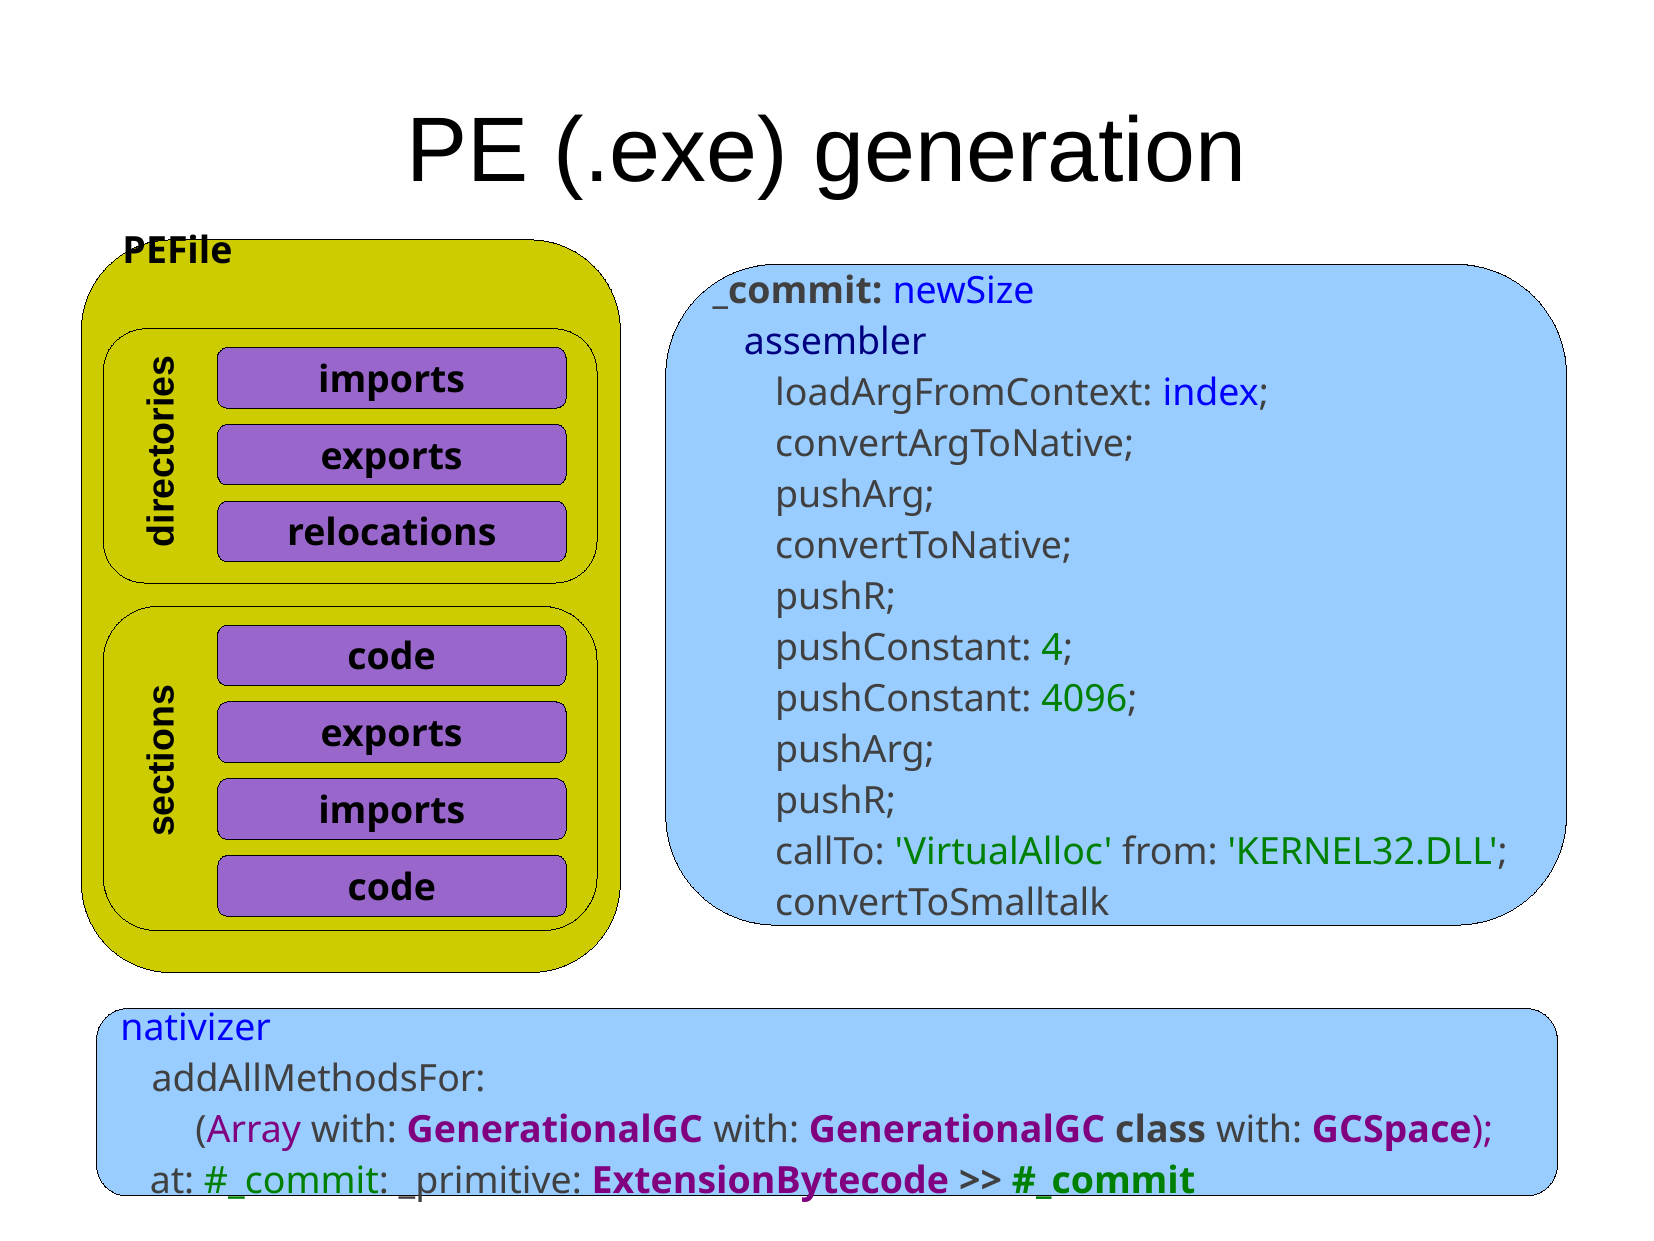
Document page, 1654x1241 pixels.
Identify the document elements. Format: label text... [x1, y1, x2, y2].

text_box exports [217, 424, 567, 485]
text_box code [217, 855, 567, 917]
text_box PE (.exe) generation [143, 91, 1511, 209]
text_box directories [132, 340, 189, 563]
text_box nativizer addAllMethodsFor: (Array with: GenerationalGC with: GenerationalGC class with: GCSpace); at: #_commit: _primitive: ExtensionBytecode >> #_commit [96, 1008, 1558, 1196]
text_box imports [217, 778, 567, 840]
text_box _commit: newSize assembler loadArgFromContext: index; convertArgToNative; pushArg; convertToNative; pushR; pushConstant: 4; pushConstant: 4096; pushArg; pushR; callTo: 'VirtualAlloc' from: 'KERNEL32.DLL'; convertToSmalltalk [665, 264, 1567, 926]
text_box PEFile [81, 239, 621, 973]
text_box sections [132, 669, 189, 852]
text_box code [217, 625, 567, 686]
text_box exports [217, 701, 567, 763]
text_box imports [217, 347, 567, 409]
text_box relocations [217, 501, 567, 562]
